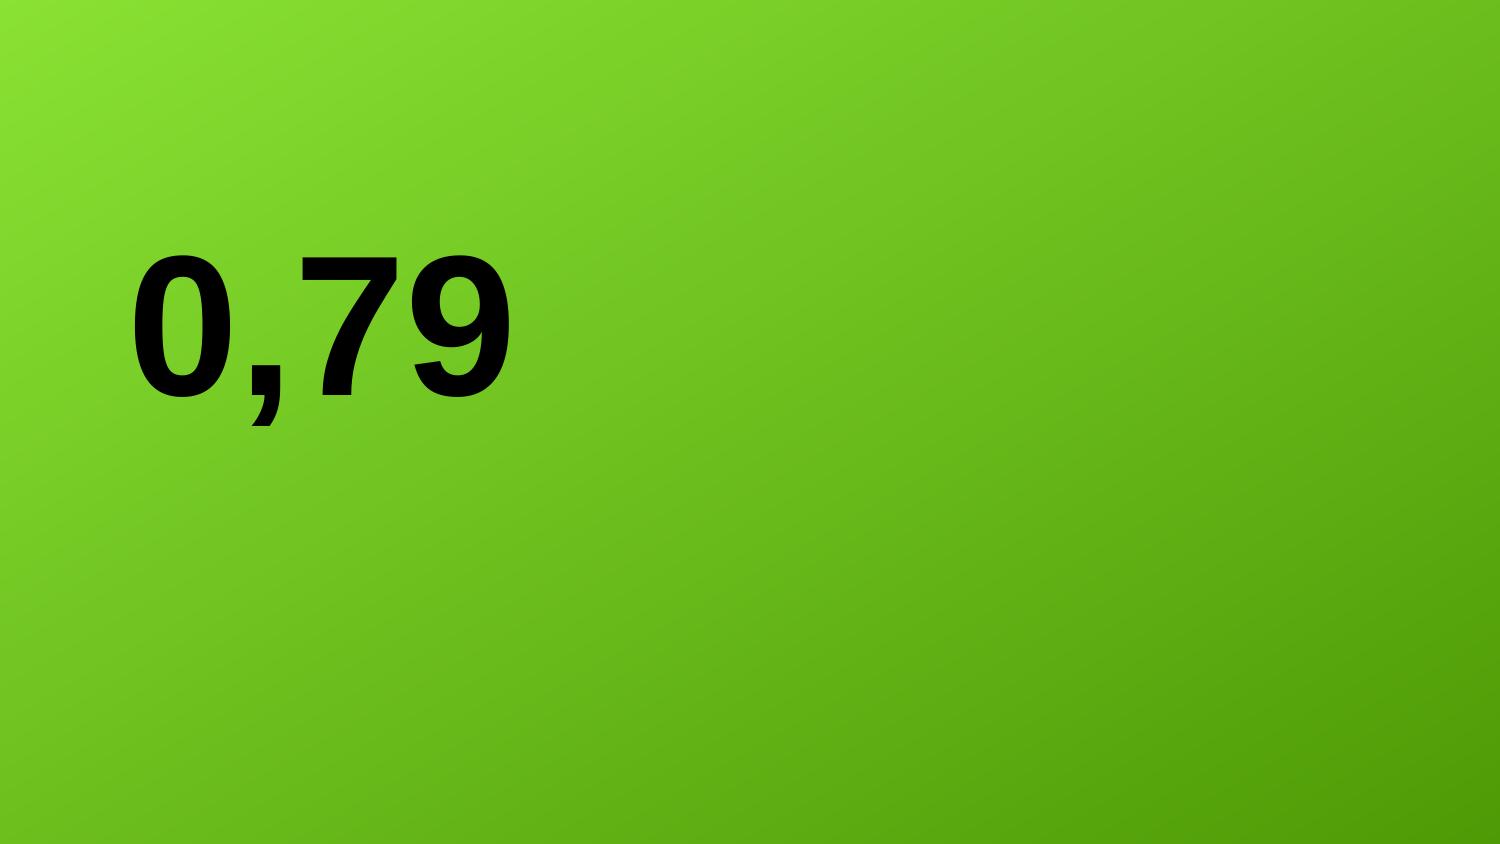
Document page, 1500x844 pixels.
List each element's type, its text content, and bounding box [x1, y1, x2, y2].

title 0,79 [112, 259, 1388, 450]
